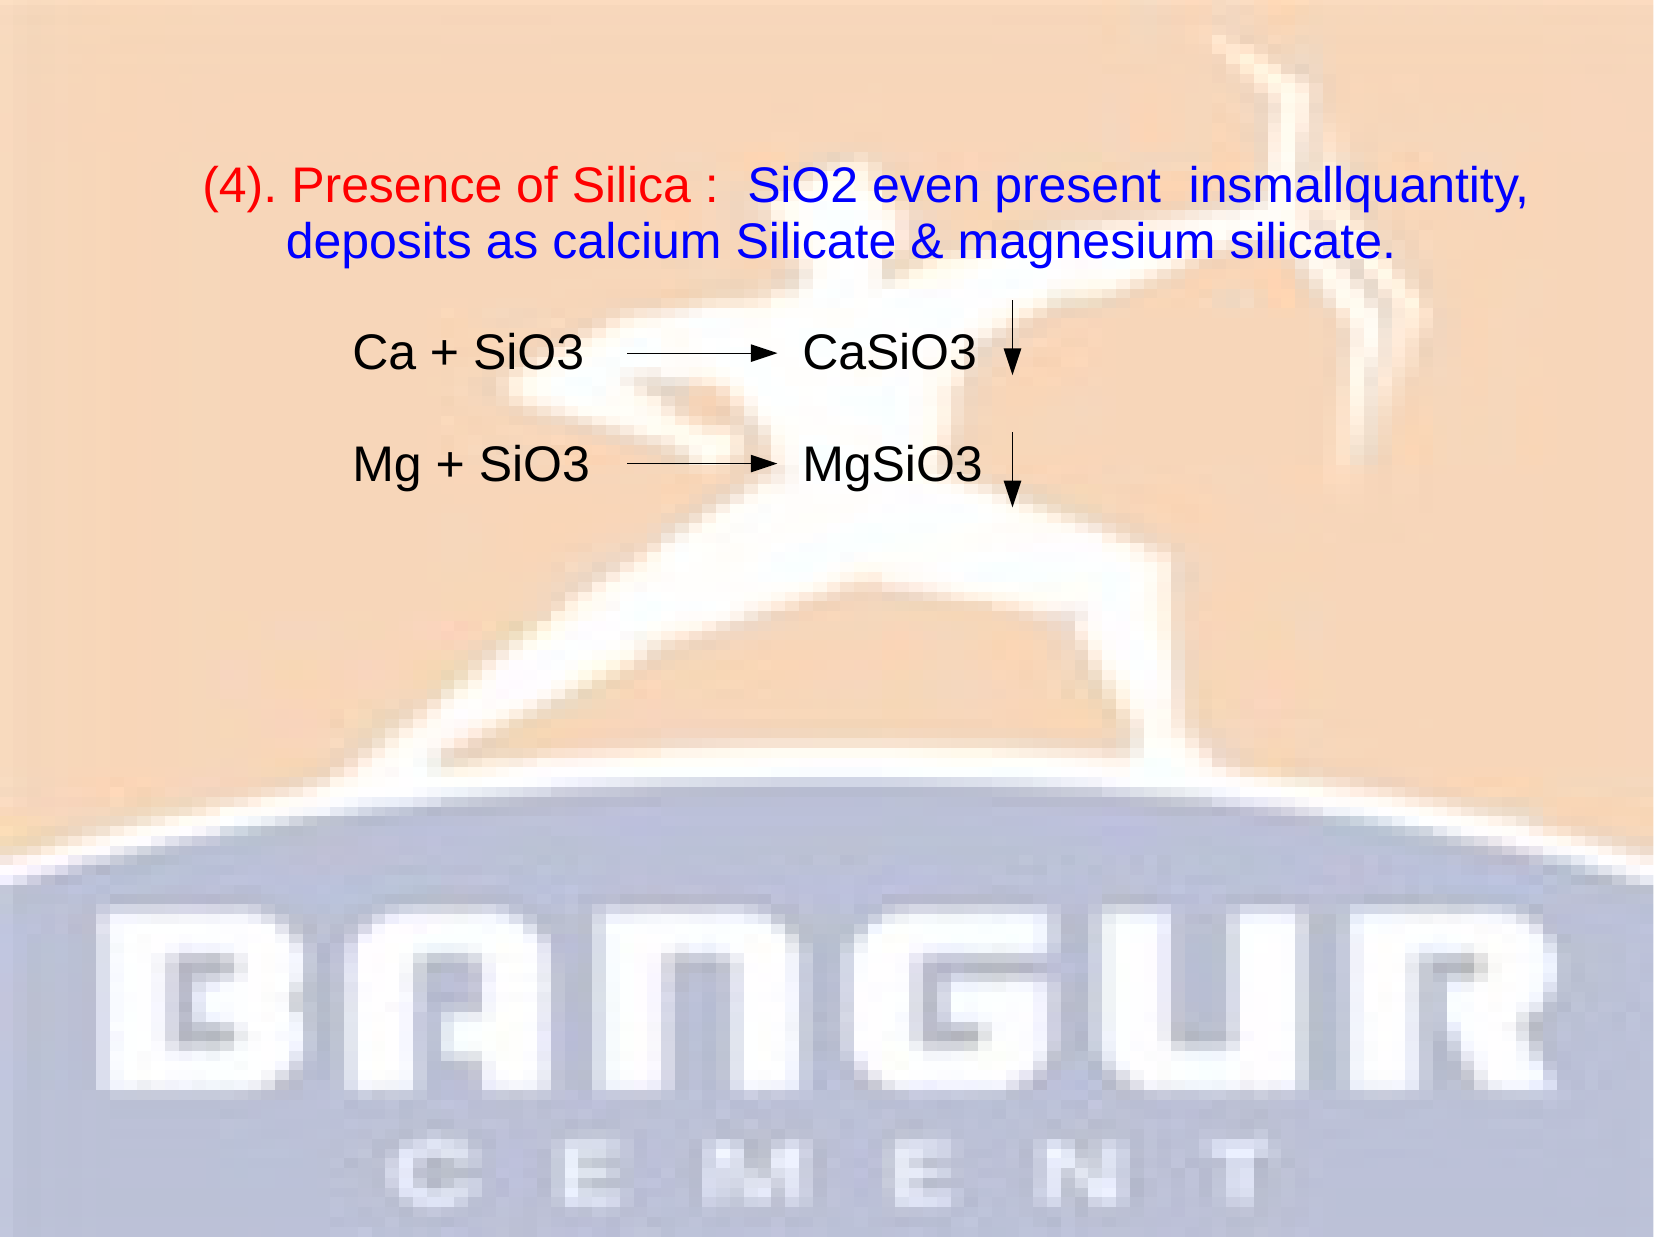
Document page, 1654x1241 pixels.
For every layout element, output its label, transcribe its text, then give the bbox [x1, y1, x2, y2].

picture [0, 0, 1654, 1237]
text_box (4). Presence of Silica : SiO2 even present insmallquantity, deposits as calcium Silicate & magnesium silicate. Ca + SiO3 CaSiO3 Mg + SiO3 MgSiO3 [187, 150, 1651, 723]
